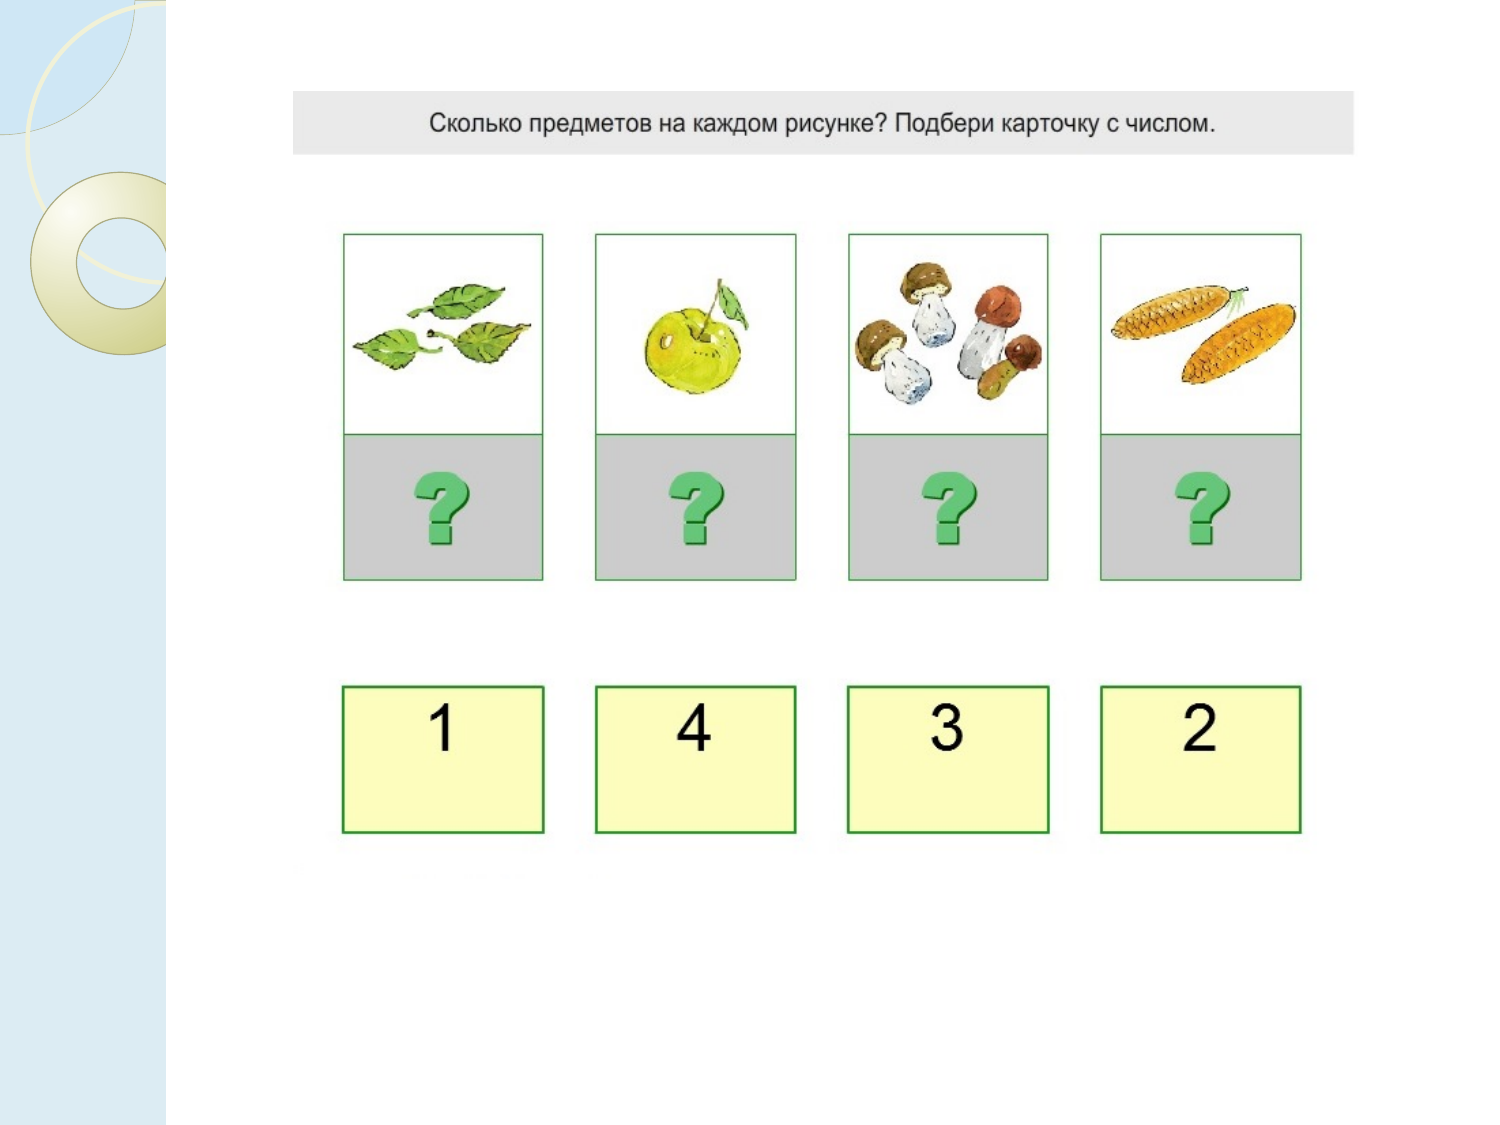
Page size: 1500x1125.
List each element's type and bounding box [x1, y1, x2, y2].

picture [293, 91, 1359, 880]
